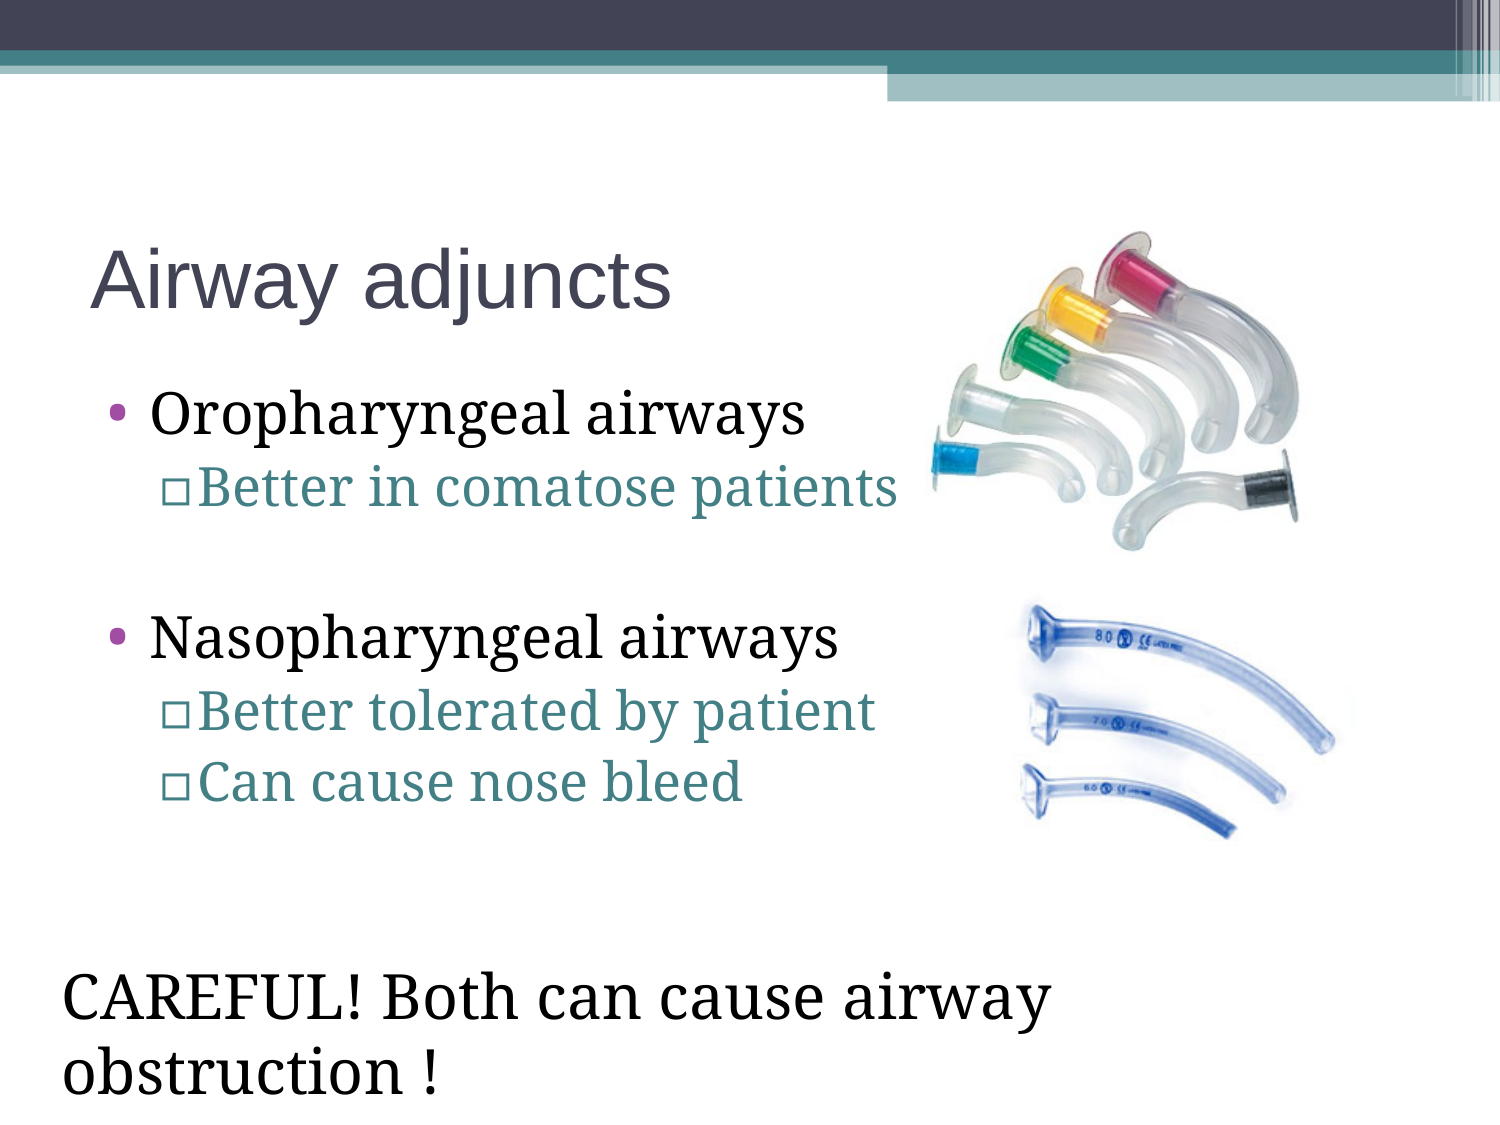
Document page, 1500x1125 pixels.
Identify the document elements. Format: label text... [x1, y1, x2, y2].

text_box CAREFUL! Both can cause airway obstruction ! [46, 949, 1395, 1115]
picture [925, 222, 1313, 556]
text_box Airway adjuncts [75, 187, 1426, 363]
text_box Oropharyngeal airways Better in comatose patients Nasopharyngeal airways Better tolerated by patient Can cause nose bleed [75, 369, 1426, 973]
